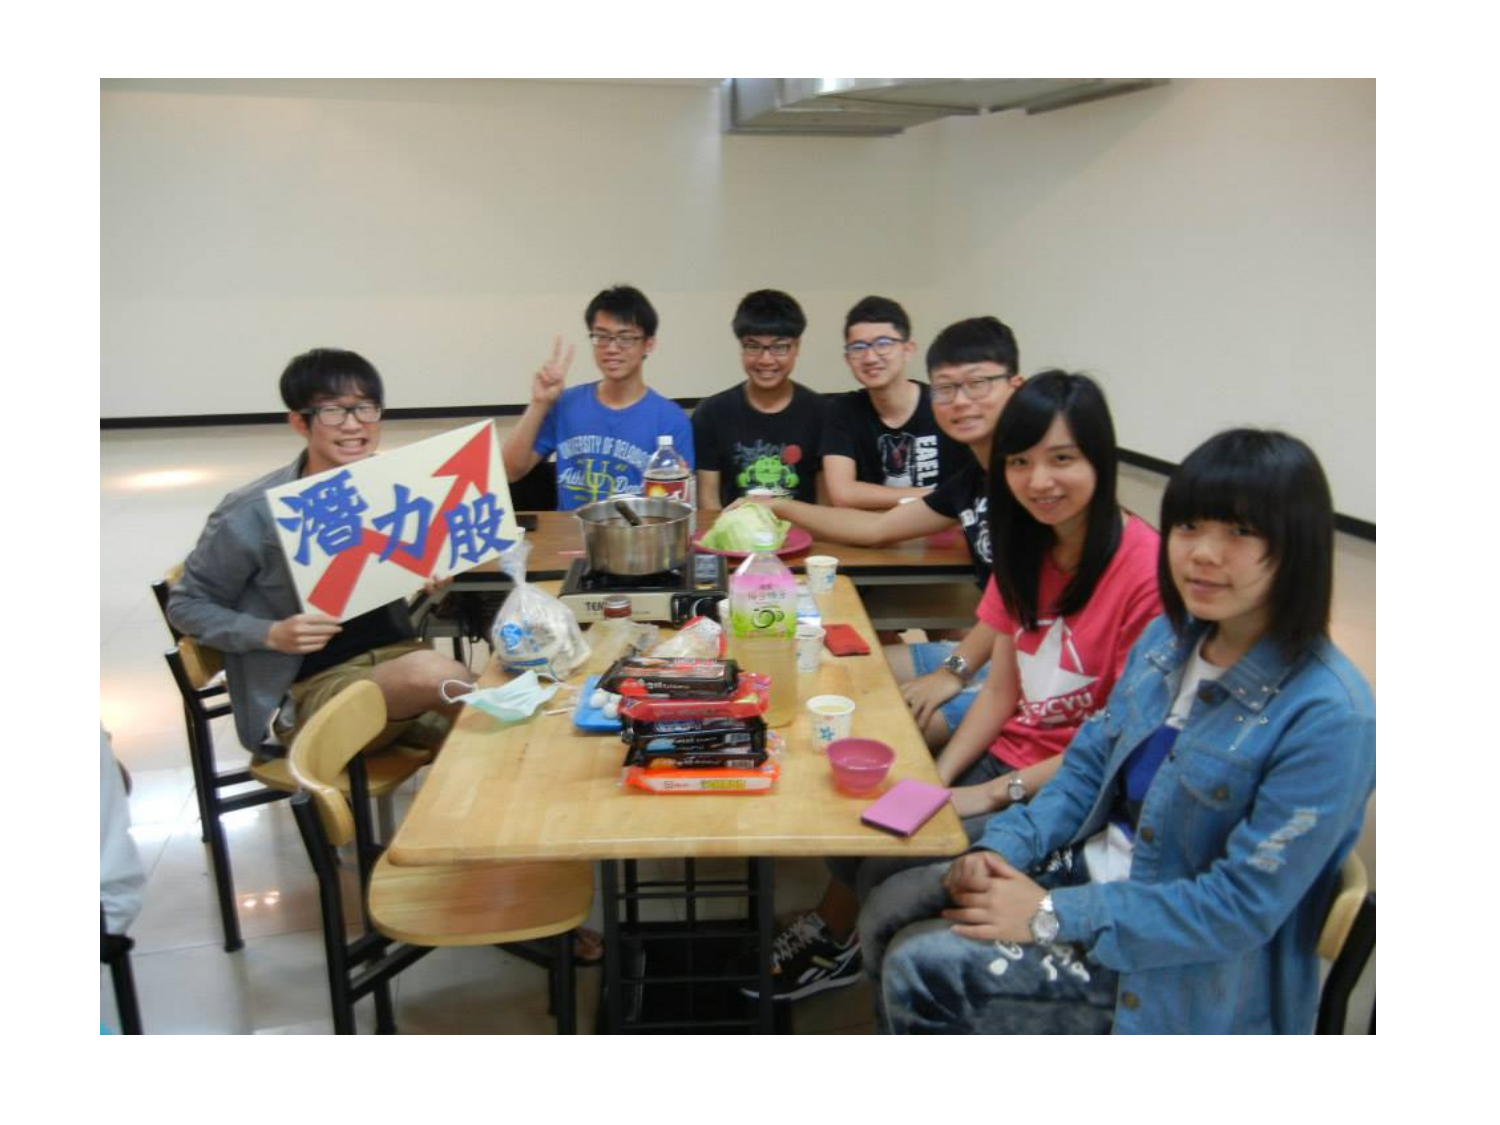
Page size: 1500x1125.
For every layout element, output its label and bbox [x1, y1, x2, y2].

picture [100, 78, 1376, 1035]
title [75, 45, 1425, 233]
